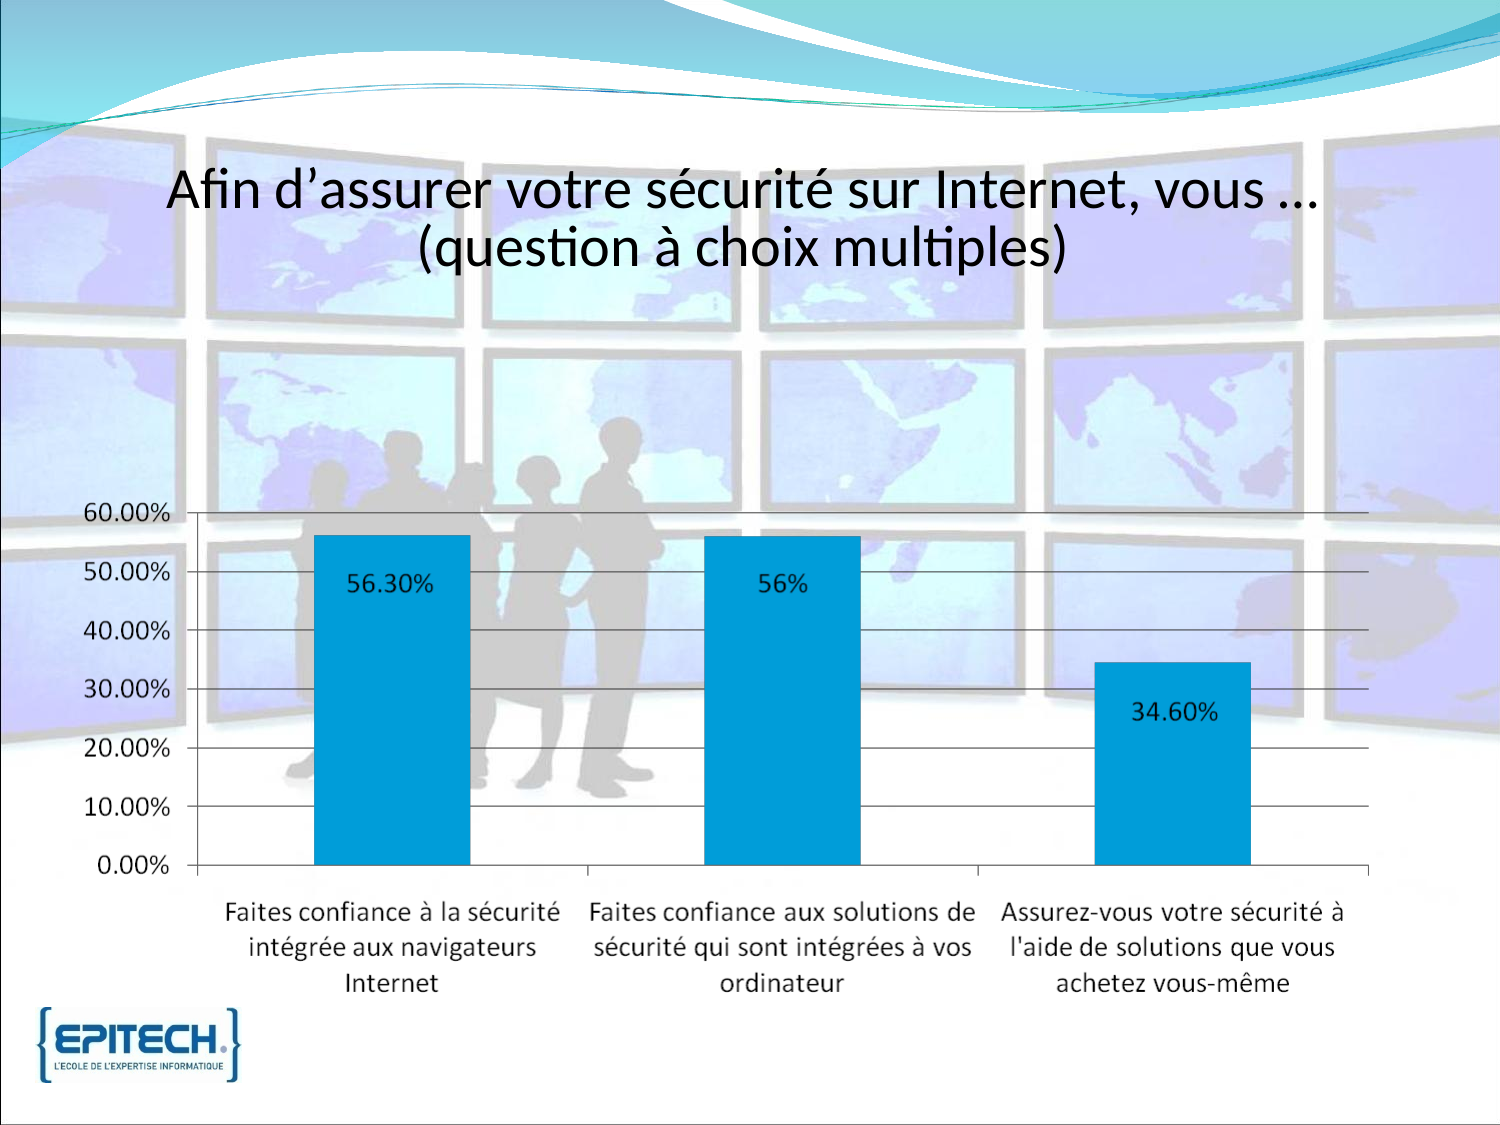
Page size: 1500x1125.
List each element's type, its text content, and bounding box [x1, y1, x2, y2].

picture [0, 0, 1500, 1125]
title Afin d’assurer votre sécurité sur Internet, vous … (question à choix multiples) [67, 0, 1418, 282]
